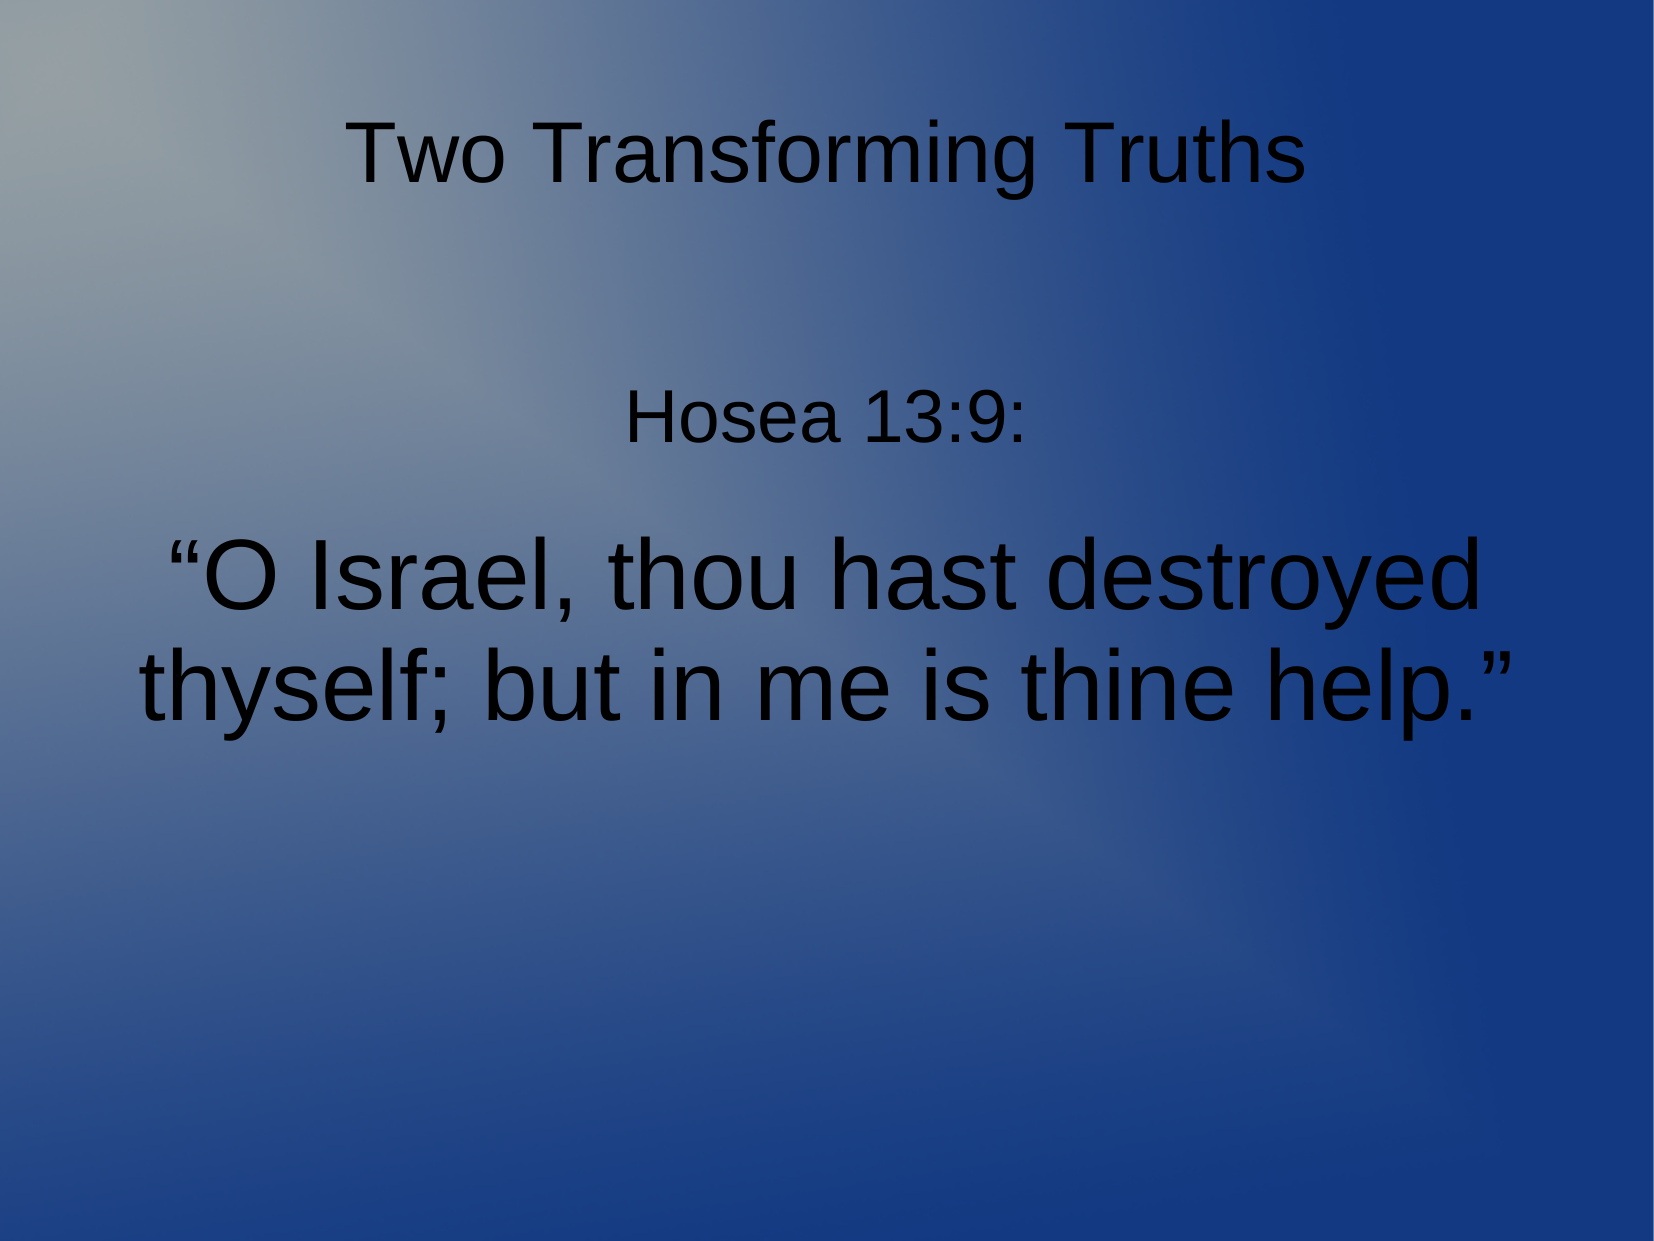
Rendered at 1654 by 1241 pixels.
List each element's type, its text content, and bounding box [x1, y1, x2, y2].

subtitle Hosea 13:9: “O Israel, thou hast destroyed thyself; but in me is thine help.” [82, 290, 1571, 1109]
picture [0, 0, 1654, 1241]
title Two Transforming Truths [82, 49, 1571, 257]
